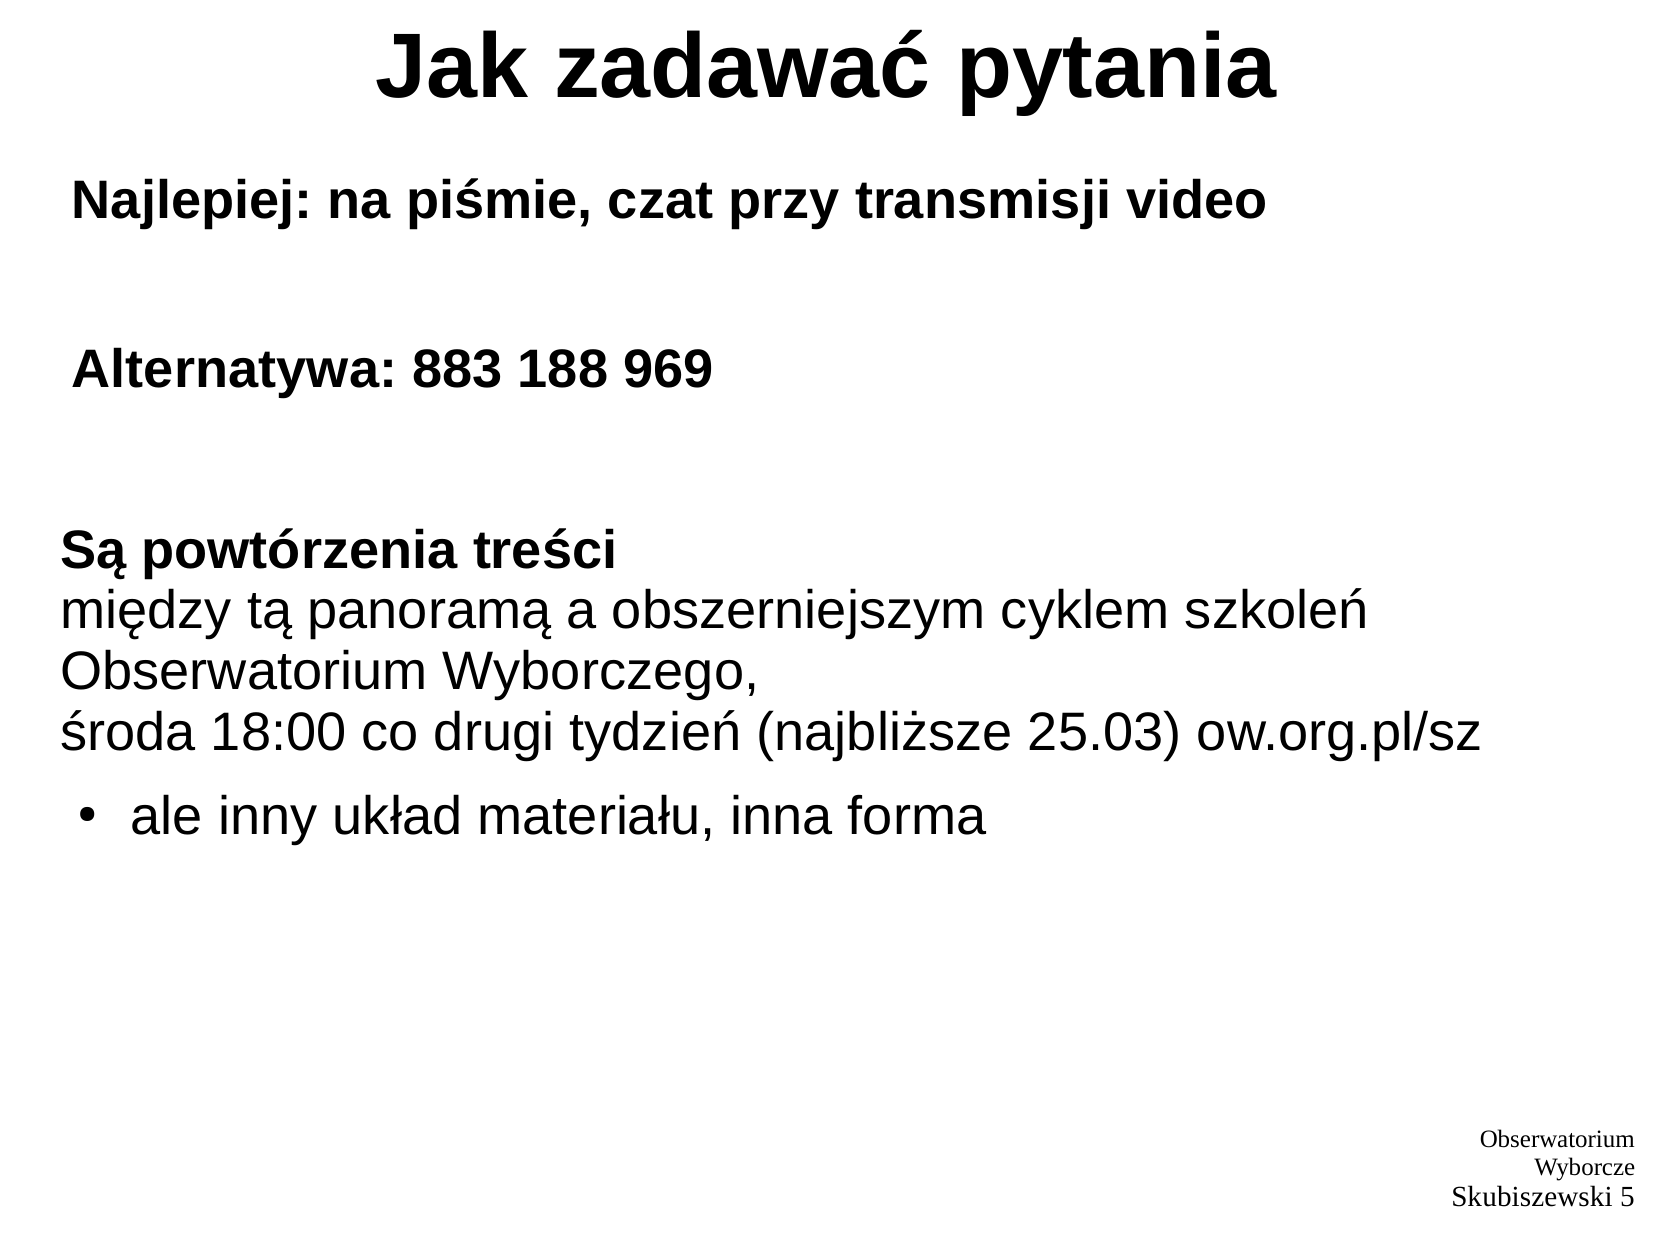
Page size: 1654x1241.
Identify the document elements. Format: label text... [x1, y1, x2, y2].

text_box Są powtórzenia treści między tą panoramą a obszerniejszym cyklem szkoleń Obserwatorium Wyborczego, środa 18:00 co drugi tydzień (najbliższe 25.03) ow.org.pl/sz ale inny układ materiału, inna forma [60, 435, 1549, 931]
subtitle Najlepiej: na piśmie, czat przy transmisji video Alternatywa: 883 188 969 [71, 169, 1561, 466]
title Jak zadawać pytania [82, 15, 1571, 151]
